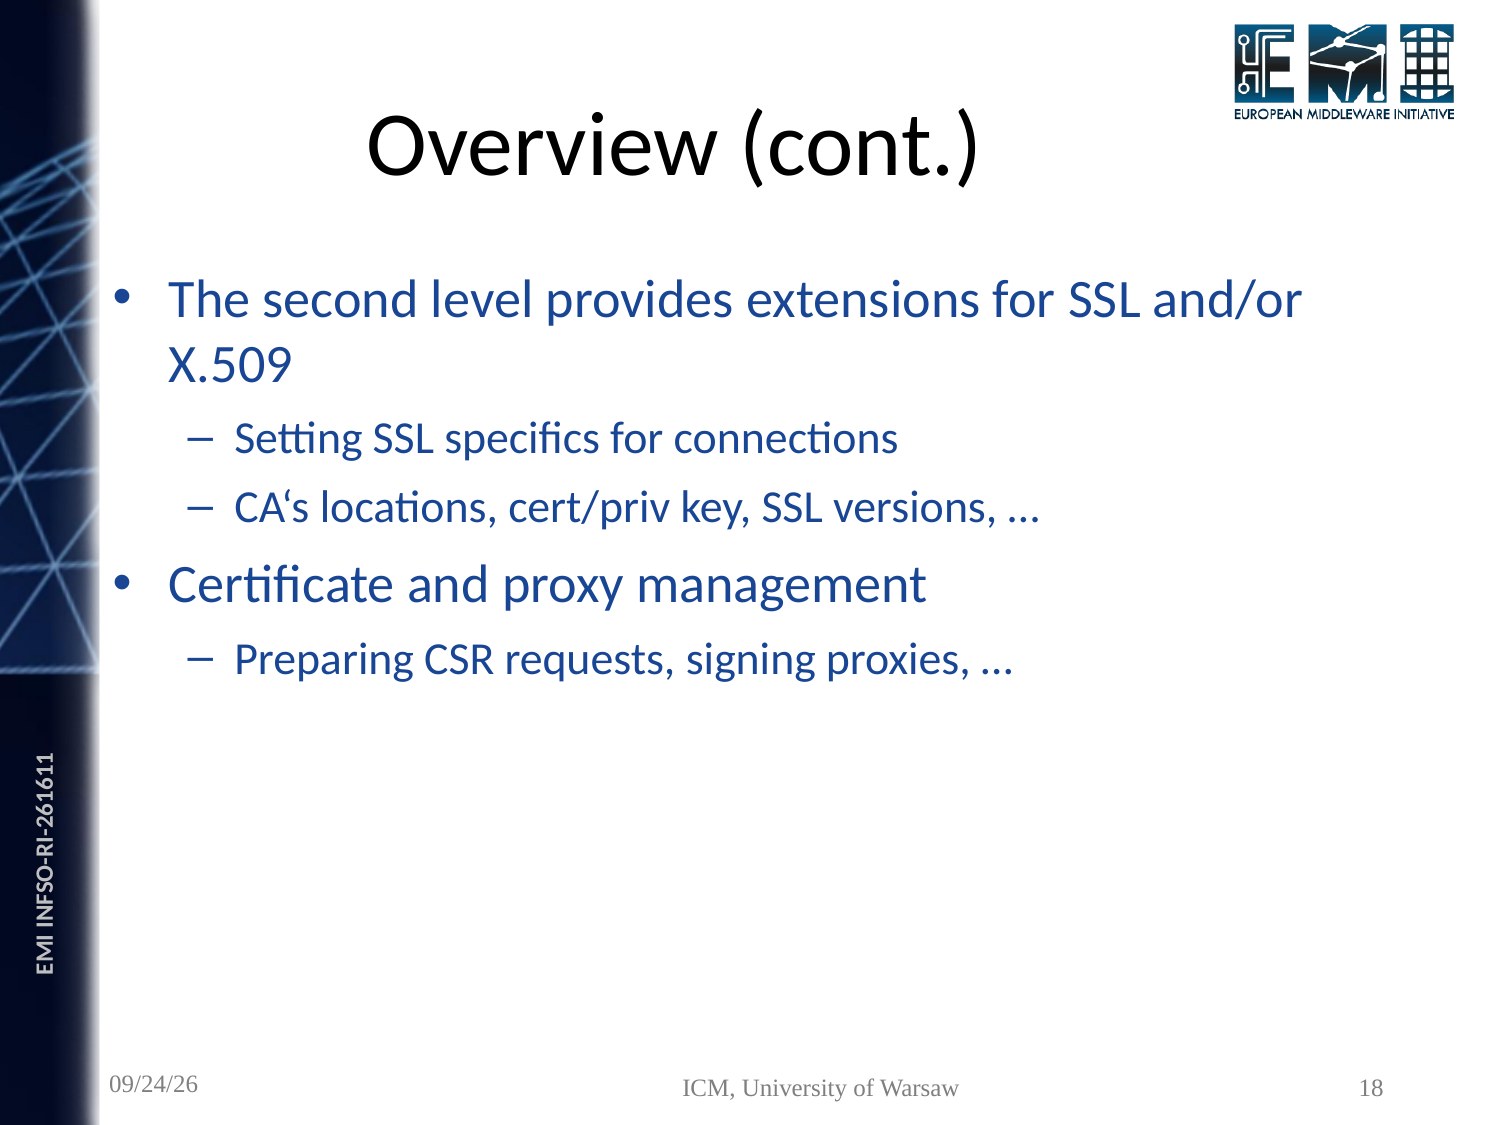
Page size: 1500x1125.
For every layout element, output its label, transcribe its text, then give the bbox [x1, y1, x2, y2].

list The second level provides extensions for SSL and/or X.509 Setting SSL specifics for connections CA‘s locations, cert/priv key, SSL versions, … Certificate and proxy management Preparing CSR requests, signing proxies, … [112, 263, 1425, 1006]
title Overview (cont.) [112, 44, 1238, 233]
picture [0, 0, 111, 1125]
picture [1185, 8, 1500, 140]
